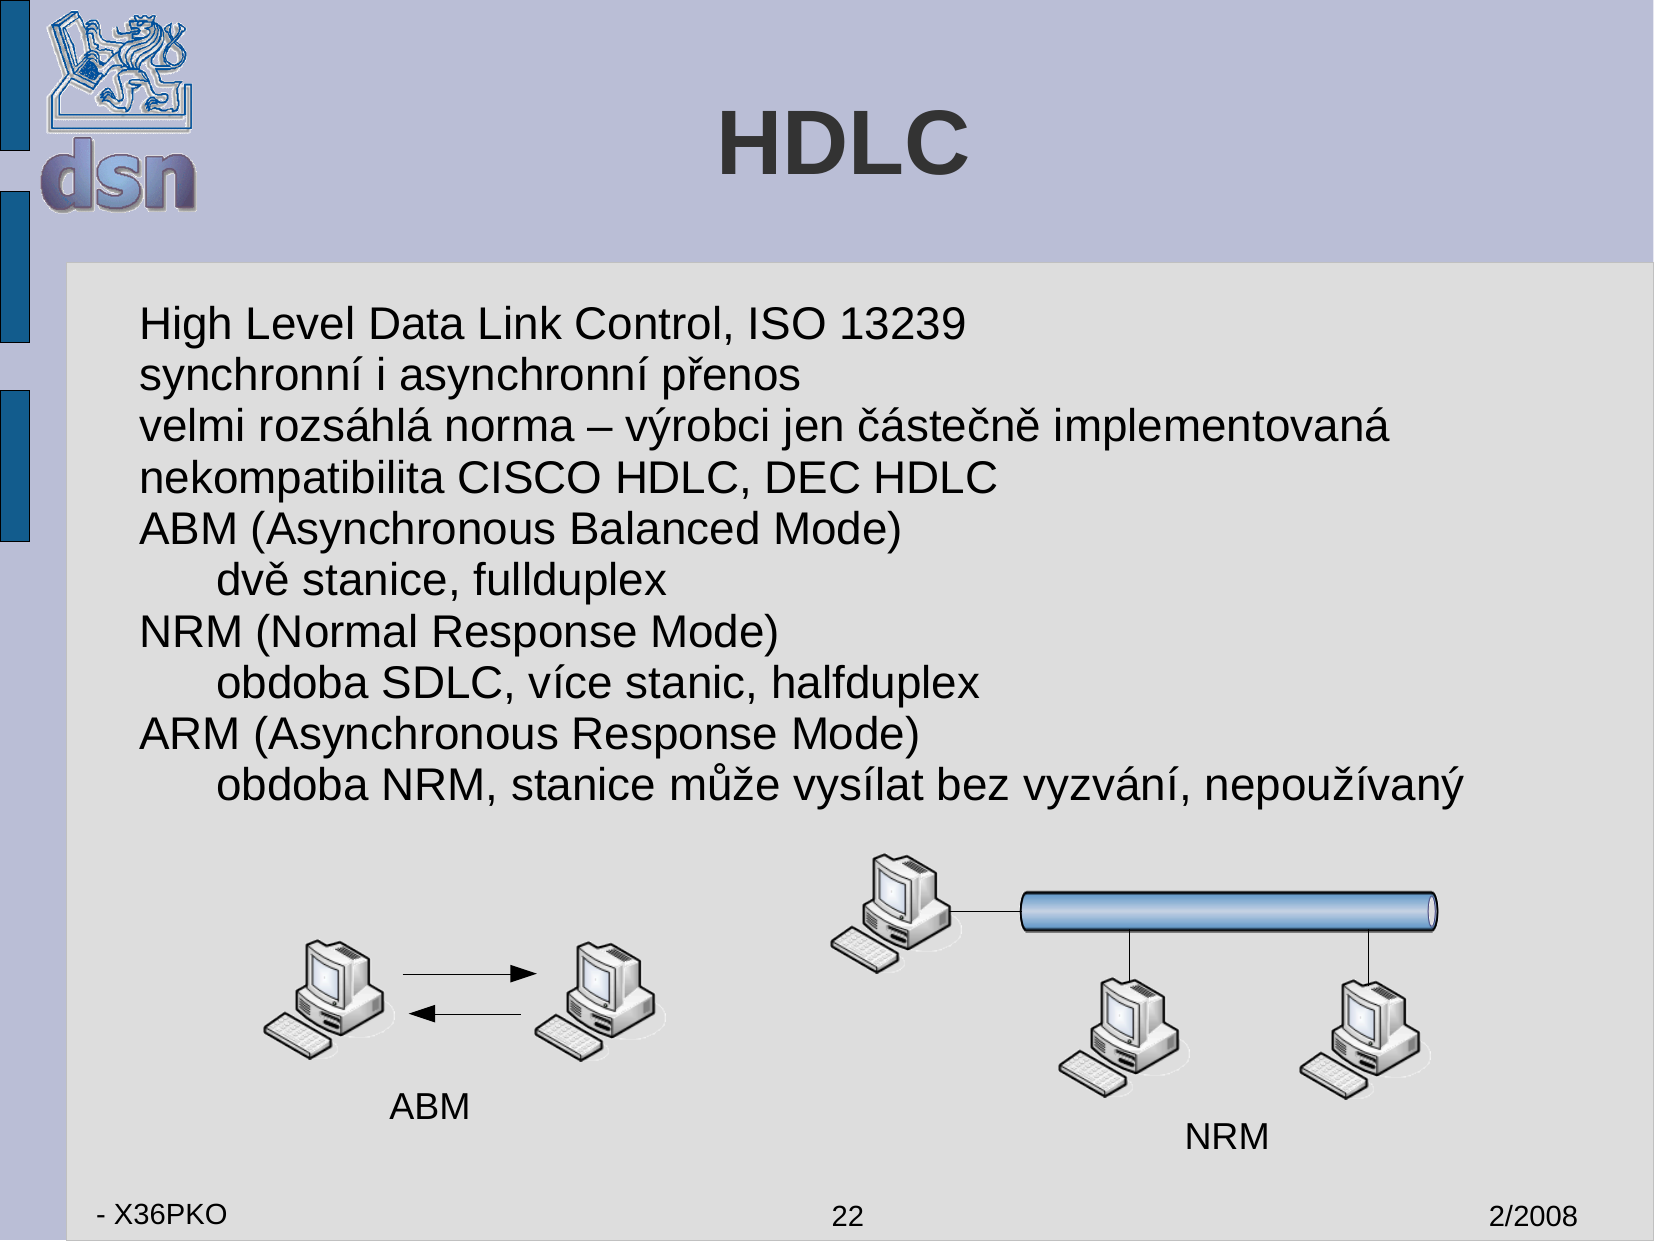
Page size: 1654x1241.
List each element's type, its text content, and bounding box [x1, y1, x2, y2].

picture [1019, 890, 1439, 933]
picture [830, 853, 962, 974]
list High Level Data Link Control, ISO 13239 synchronní i asynchronní přenos velmi rozsáhlá norma – výrobci jen částečně implementovaná nekompatibilita CISCO HDLC, DEC HDLC ABM (Asynchronous Balanced Mode) dvě stanice, fullduplex NRM (Normal Response Mode) obdoba SDLC, více stanic, halfduplex ARM (Asynchronous Response Mode) obdoba NRM, stanice může vysílat bez vyzvání, nepoužívaný [121, 297, 1534, 809]
picture [1299, 979, 1431, 1100]
text_box NRM [1169, 1107, 1285, 1165]
picture [534, 941, 666, 1062]
picture [1058, 977, 1190, 1098]
text_box ABM [374, 1077, 486, 1135]
picture [263, 939, 395, 1060]
picture [10, 10, 223, 230]
title HDLC [210, 39, 1478, 247]
